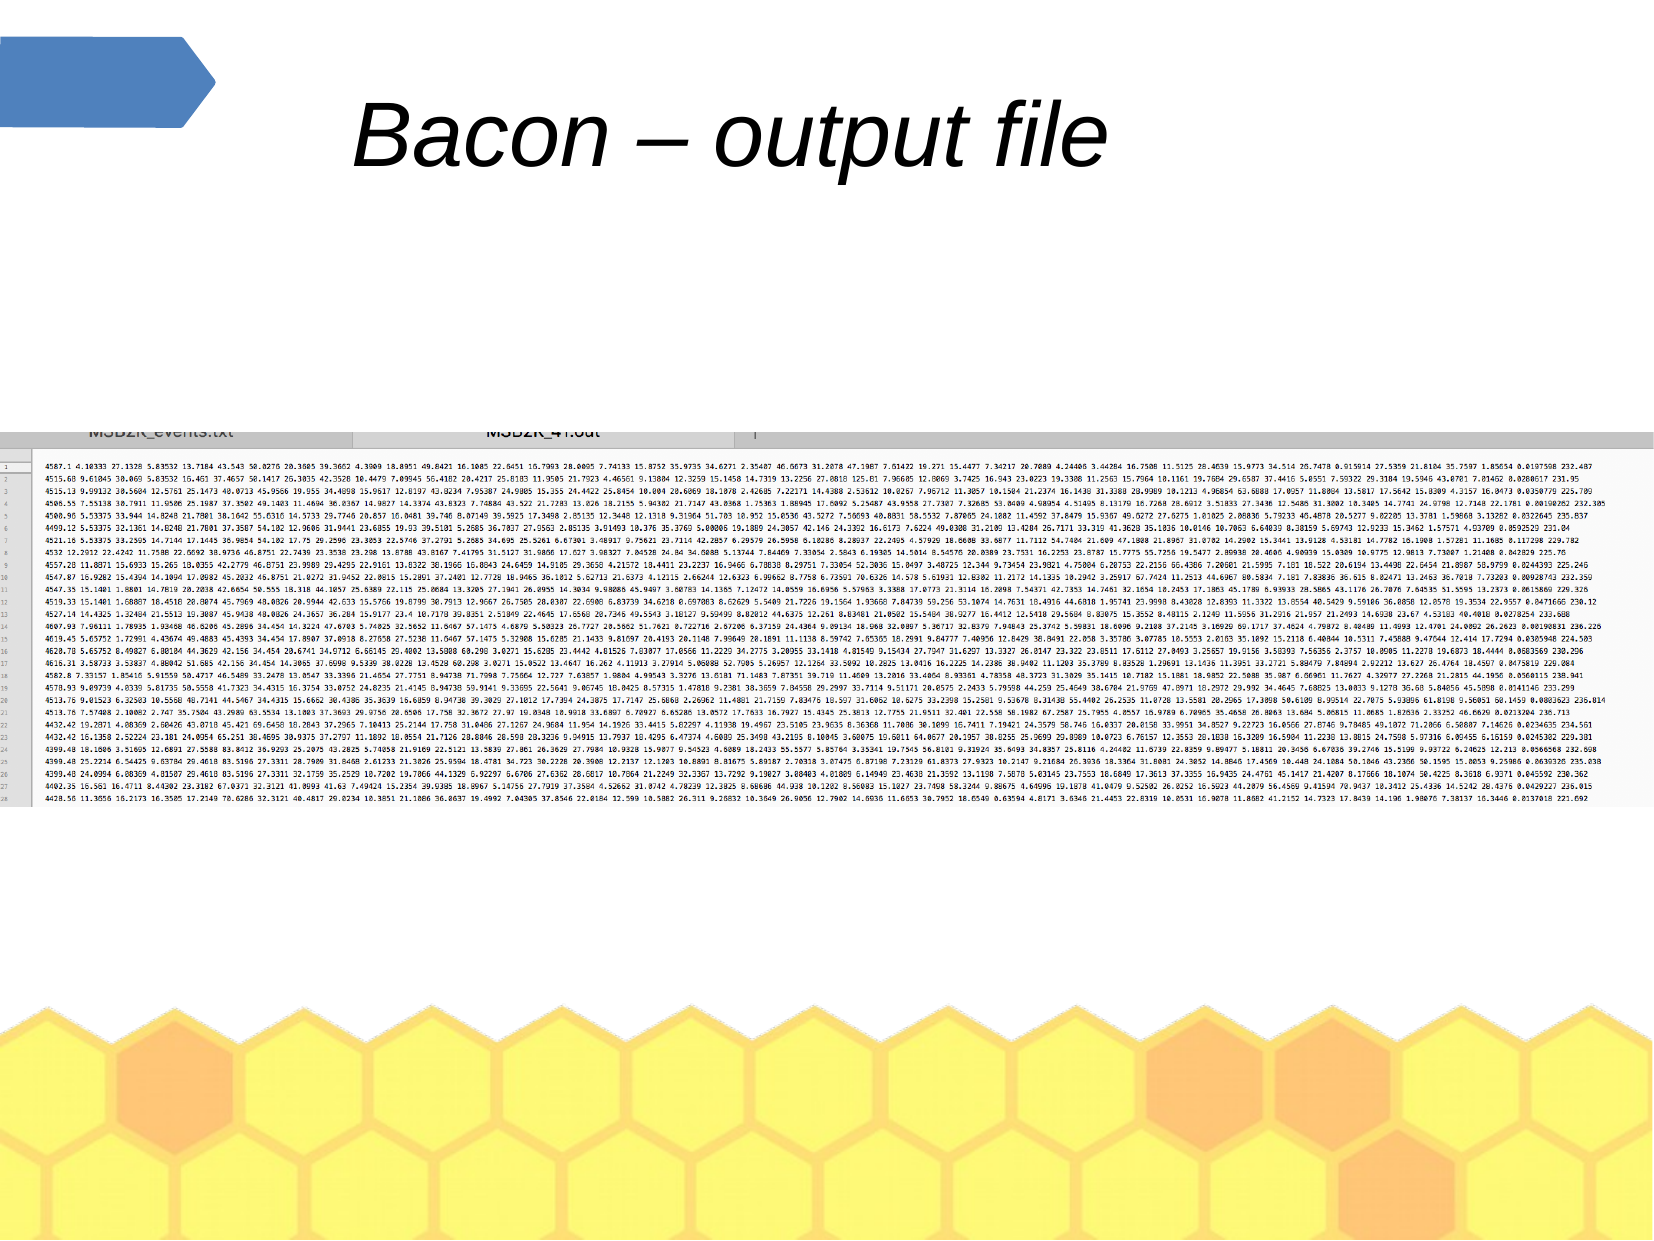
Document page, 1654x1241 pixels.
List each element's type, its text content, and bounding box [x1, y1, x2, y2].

picture [0, 1001, 1653, 1240]
picture [0, 432, 1654, 807]
text_box Bacon – output file [351, 21, 1560, 253]
